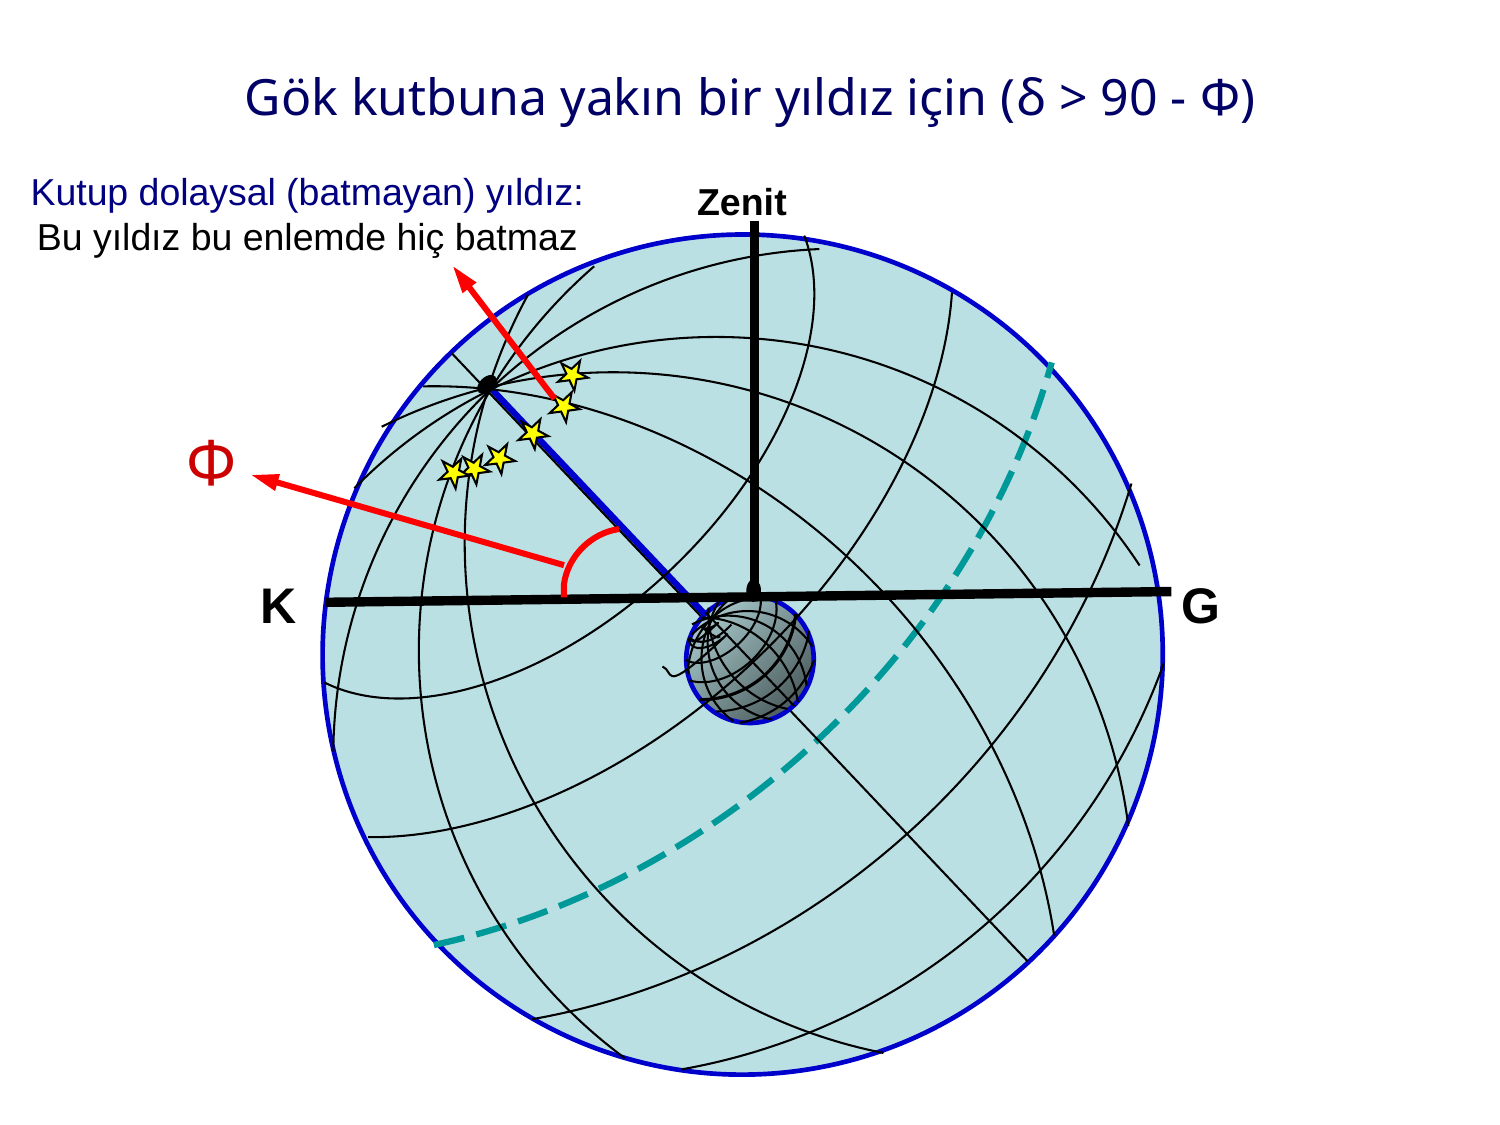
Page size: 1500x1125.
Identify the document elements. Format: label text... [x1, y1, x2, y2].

text_box [759, 340, 806, 401]
text_box [720, 602, 759, 614]
text_box [454, 806, 687, 1009]
text_box [768, 632, 777, 644]
text_box [724, 602, 732, 607]
text_box [671, 483, 844, 592]
text_box [648, 579, 676, 593]
text_box [792, 347, 932, 458]
text_box [759, 234, 806, 254]
text_box [778, 601, 808, 622]
text_box [717, 637, 734, 655]
text_box [727, 625, 747, 642]
text_box [893, 598, 1064, 742]
text_box [574, 974, 804, 1071]
text_box [814, 874, 1055, 1051]
text_box [398, 338, 750, 569]
title Gök kutbuna yakın bir yıldız için (δ > 90 - Φ) [75, 20, 1426, 171]
text_box [1094, 492, 1158, 587]
text_box [510, 272, 585, 345]
text_box [322, 607, 354, 744]
text_box [466, 541, 564, 595]
text_box [736, 613, 757, 618]
text_box [521, 234, 750, 356]
text_box [326, 507, 390, 597]
text_box [519, 374, 533, 379]
text_box [768, 662, 787, 686]
text_box [716, 602, 723, 610]
text_box [755, 649, 777, 672]
text_box [360, 320, 514, 480]
text_box K [245, 565, 321, 641]
text_box [726, 681, 741, 693]
text_box [1068, 597, 1163, 760]
text_box [361, 520, 431, 597]
text_box [910, 749, 1038, 918]
text_box [792, 665, 803, 688]
text_box [420, 606, 482, 696]
text_box [759, 251, 813, 343]
text_box [906, 389, 1113, 588]
text_box [720, 677, 732, 686]
text_box [537, 600, 989, 970]
text_box [529, 259, 750, 368]
text_box [761, 602, 775, 614]
text_box [500, 363, 528, 383]
text_box [333, 691, 567, 1019]
text_box Kutup dolaysal (batmayan) yıldız: Bu yıldız bu enlemde hiç batmaz [10, 160, 605, 272]
text_box [722, 617, 753, 628]
text_box [759, 395, 787, 458]
text_box [691, 649, 700, 661]
text_box [340, 606, 419, 697]
text_box [722, 648, 749, 672]
text_box Zenit [682, 170, 833, 231]
text_box [738, 665, 762, 686]
text_box [1042, 770, 1127, 934]
text_box [822, 559, 878, 591]
text_box [994, 641, 1115, 866]
text_box [807, 239, 1129, 528]
text_box [567, 533, 661, 594]
text_box [495, 294, 526, 331]
text_box [700, 603, 716, 615]
text_box [498, 380, 548, 397]
text_box [535, 1013, 620, 1057]
text_box [780, 679, 794, 697]
text_box [712, 660, 728, 678]
text_box [783, 627, 791, 639]
text_box [423, 532, 466, 596]
text_box [1044, 598, 1084, 633]
text_box [758, 614, 774, 627]
text_box [790, 630, 805, 656]
text_box [772, 638, 785, 654]
text_box [703, 663, 715, 680]
text_box [352, 397, 480, 512]
text_box [695, 837, 987, 1031]
text_box [500, 355, 521, 378]
text_box [684, 1034, 876, 1075]
text_box [1119, 672, 1163, 820]
text_box [486, 603, 709, 801]
text_box [739, 634, 764, 658]
text_box [712, 627, 721, 635]
text_box G [1166, 565, 1242, 641]
text_box [423, 686, 532, 827]
text_box [733, 691, 757, 705]
text_box [716, 620, 729, 629]
text_box [747, 701, 775, 715]
text_box [849, 464, 1032, 590]
text_box [716, 698, 738, 709]
text_box [749, 678, 774, 697]
text_box [710, 649, 717, 659]
text_box Φ [152, 415, 271, 506]
text_box [775, 619, 788, 632]
text_box [708, 682, 721, 695]
text_box [782, 647, 797, 671]
text_box [752, 623, 770, 640]
text_box [470, 604, 628, 682]
text_box [765, 691, 785, 705]
text_box [759, 406, 901, 553]
